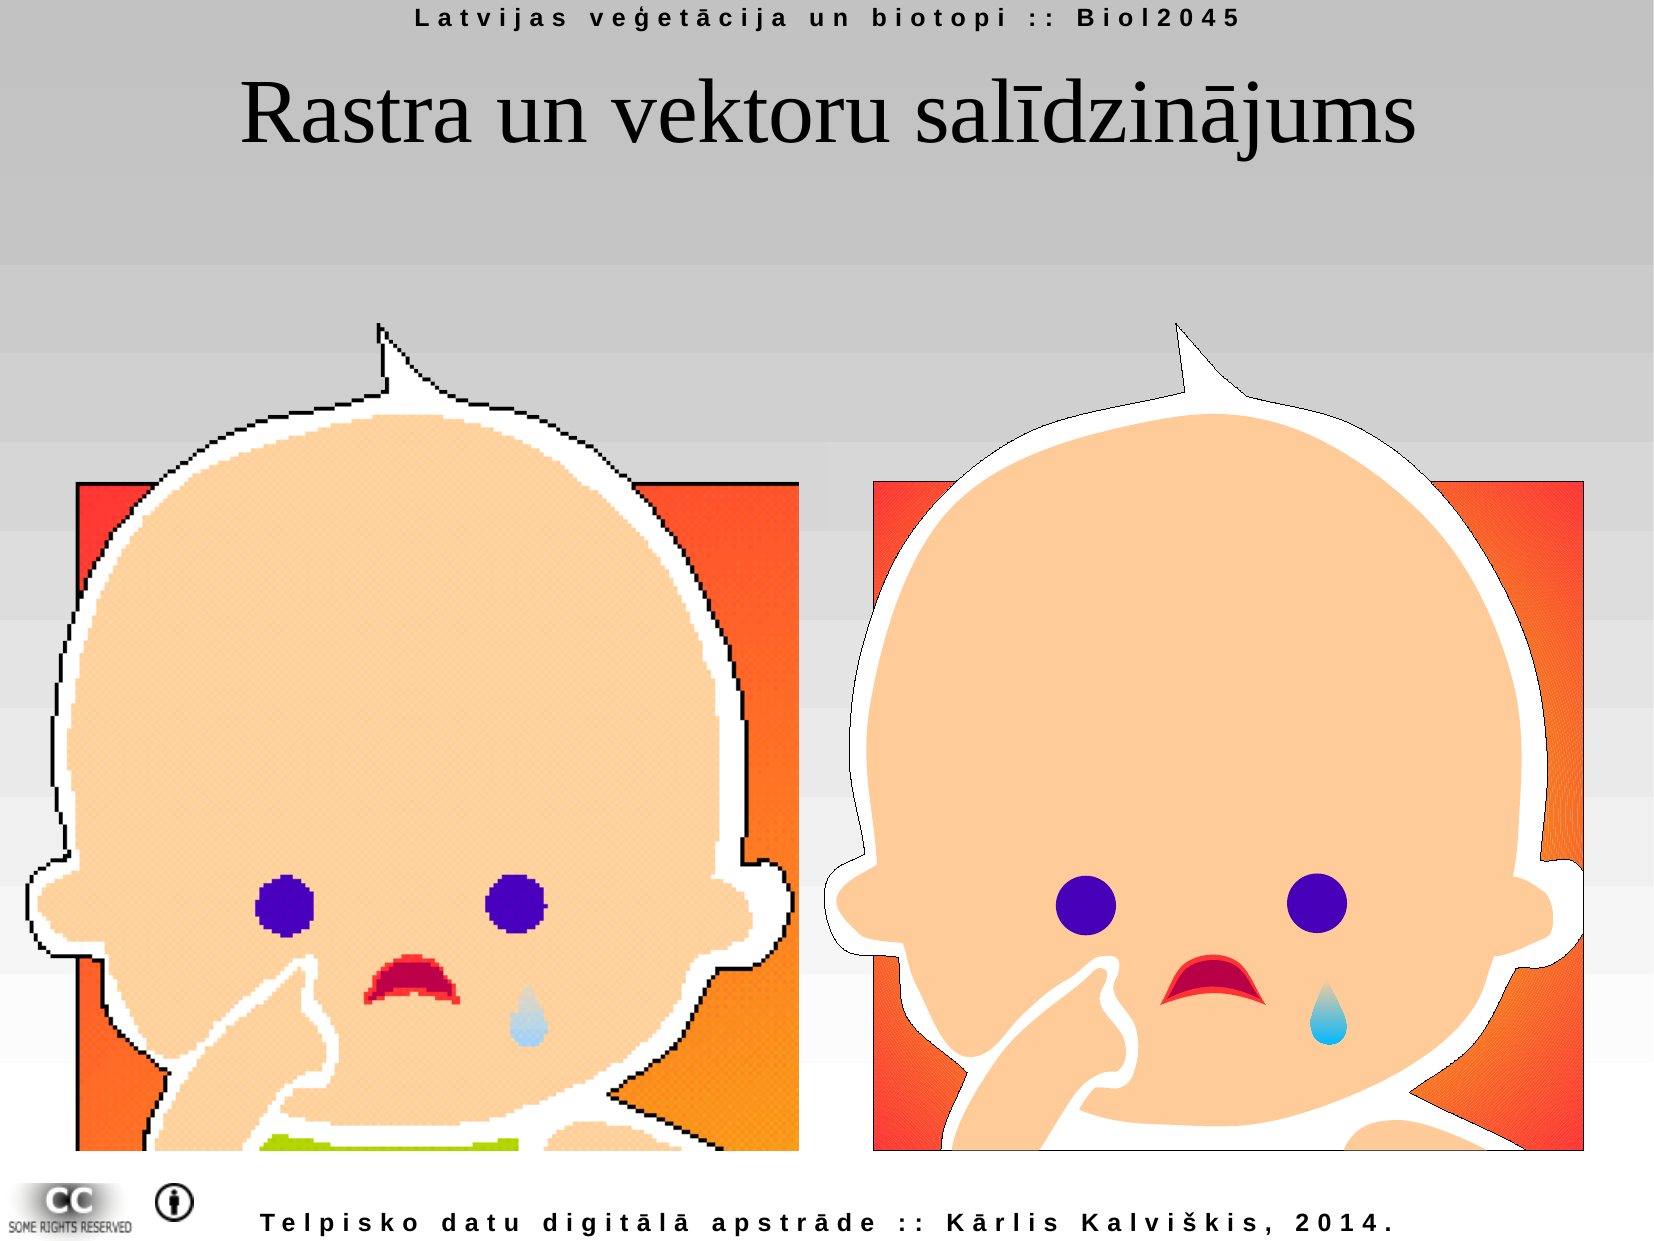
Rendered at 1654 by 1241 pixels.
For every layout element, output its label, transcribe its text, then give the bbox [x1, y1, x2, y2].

title Rastra un vektoru salīdzinājums [34, 61, 1626, 296]
text_box [824, 323, 1584, 1151]
picture [0, 0, 1654, 1241]
